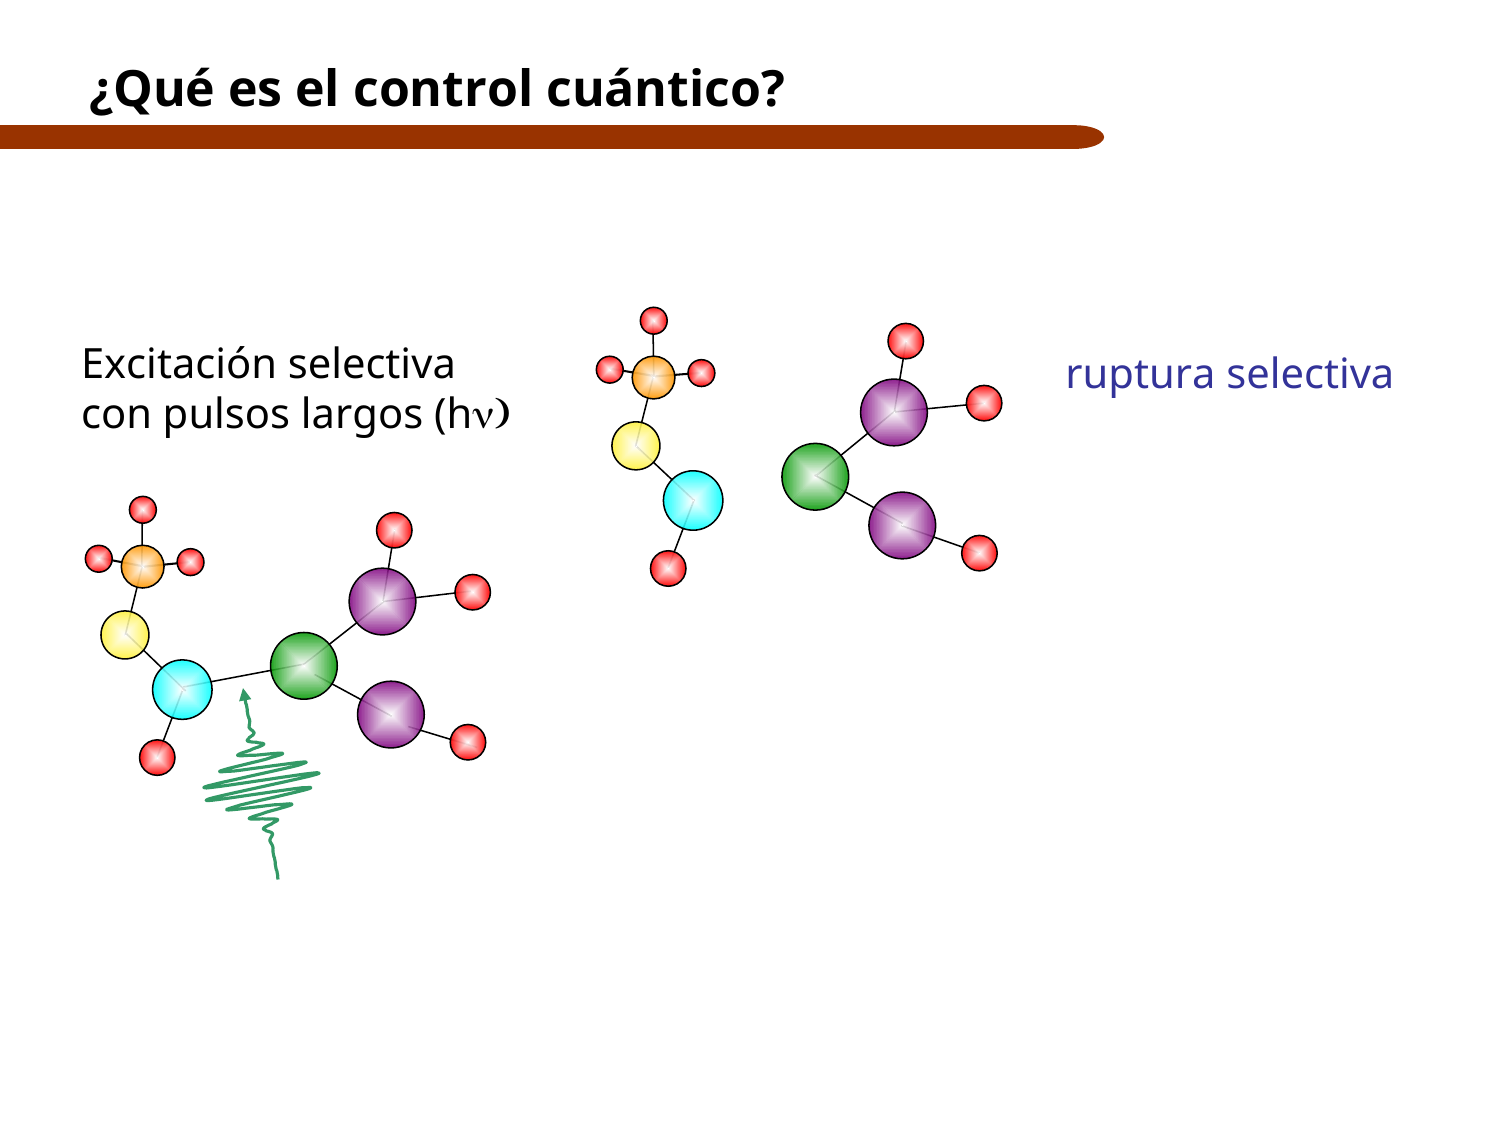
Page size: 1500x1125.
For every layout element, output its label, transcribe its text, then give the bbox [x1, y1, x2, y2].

text_box [357, 681, 425, 748]
text_box [596, 356, 624, 384]
text_box [650, 550, 686, 587]
text_box Excitación selectiva con pulsos largos (h [66, 328, 526, 445]
text_box [177, 548, 204, 576]
text_box [454, 574, 491, 610]
text_box [376, 512, 413, 548]
text_box [121, 545, 165, 589]
text_box [100, 610, 149, 659]
text_box [129, 496, 157, 524]
text_box [687, 359, 715, 387]
text_box [868, 492, 936, 559]
text_box [860, 379, 928, 446]
text_box [270, 632, 338, 700]
text_box [349, 568, 416, 635]
text_box [611, 421, 660, 470]
text_box [663, 470, 723, 531]
text_box [450, 724, 486, 760]
text_box [888, 323, 924, 359]
text_box [85, 545, 113, 573]
text_box [632, 356, 675, 399]
text_box [781, 443, 849, 511]
text_box [961, 535, 998, 571]
text_box [640, 307, 668, 335]
text_box ruptura selectiva [1050, 339, 1410, 405]
text_box [966, 385, 1002, 421]
text_box [139, 739, 175, 776]
text_box [152, 659, 213, 720]
text_box ¿Qué es el control cuántico? [74, 30, 1447, 143]
